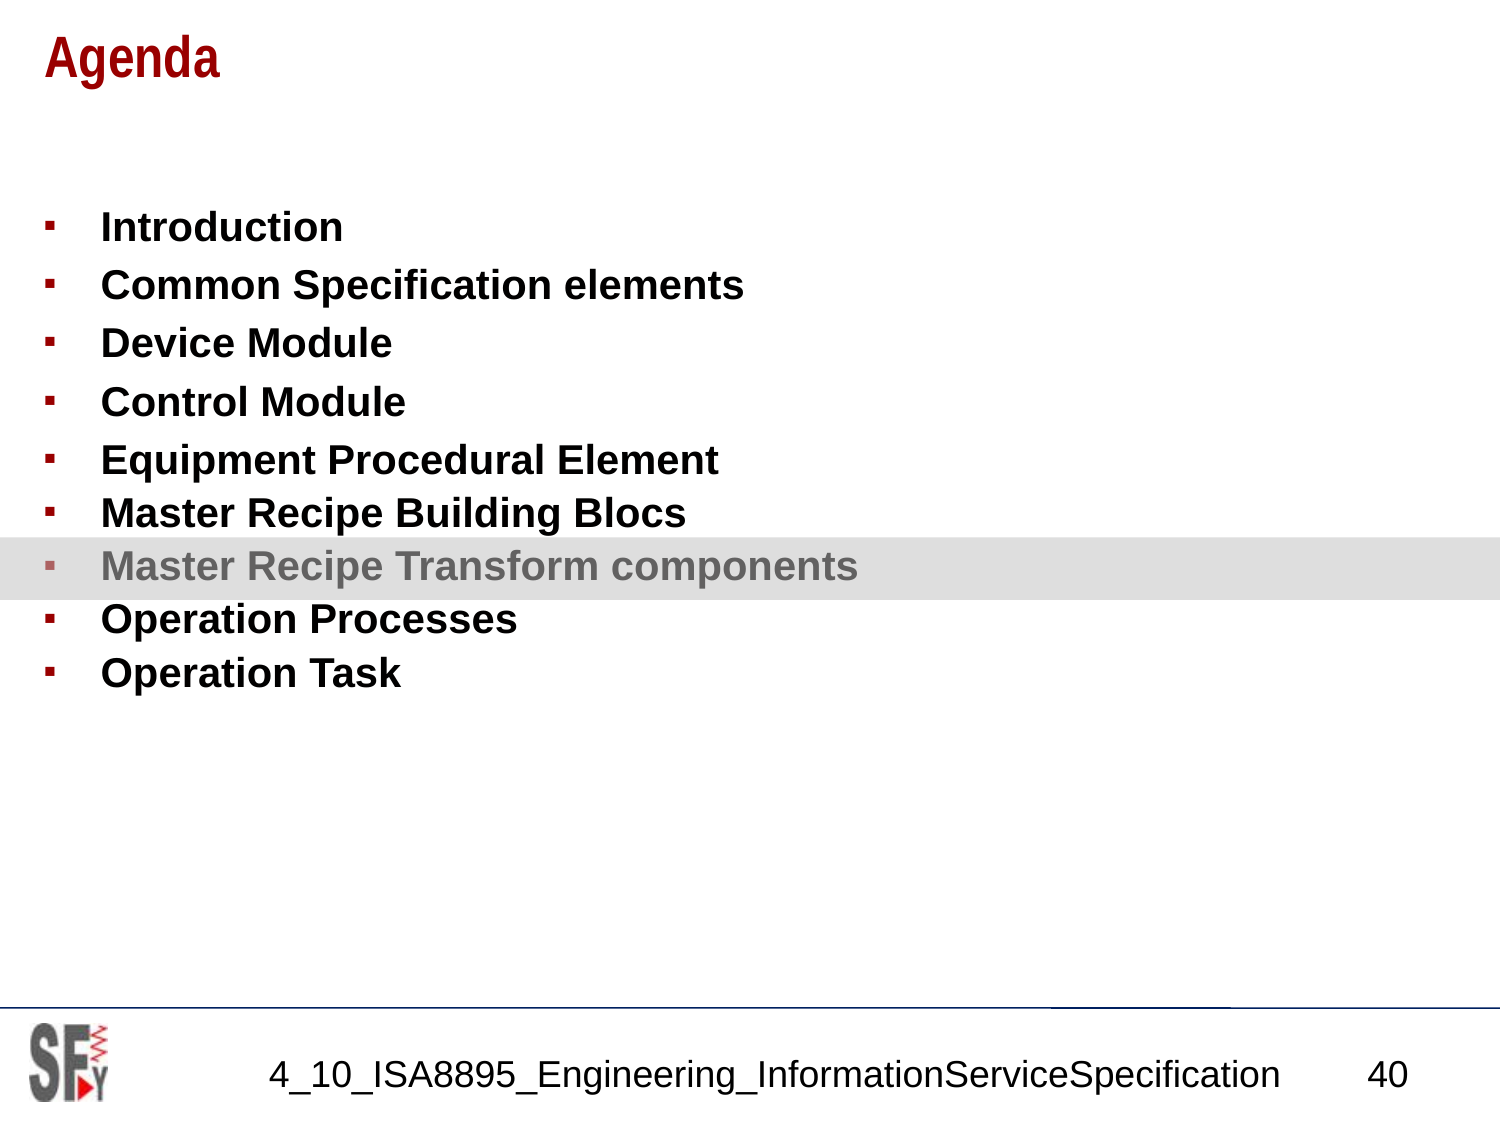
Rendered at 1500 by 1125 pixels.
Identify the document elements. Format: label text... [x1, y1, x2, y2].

list Introduction Common Specification elements Device Module Control Module Equipment Procedural Element Master Recipe Building Blocs Master Recipe Transform components Operation Processes Operation Task [29, 184, 1471, 537]
slide_number <numéro> [1352, 1034, 1490, 1103]
title Agenda [29, 12, 1471, 138]
text_box [0, 537, 1500, 600]
picture [29, 1023, 108, 1102]
list Introduction Common Specification elements Device Module Control Module Equipment Procedural Element Master Recipe Building Blocs Master Recipe Transform components Operation Processes Operation Task [29, 600, 1471, 988]
footer 4_10_ISA8895_Engineering_InformationServiceSpecification [253, 1034, 1336, 1103]
